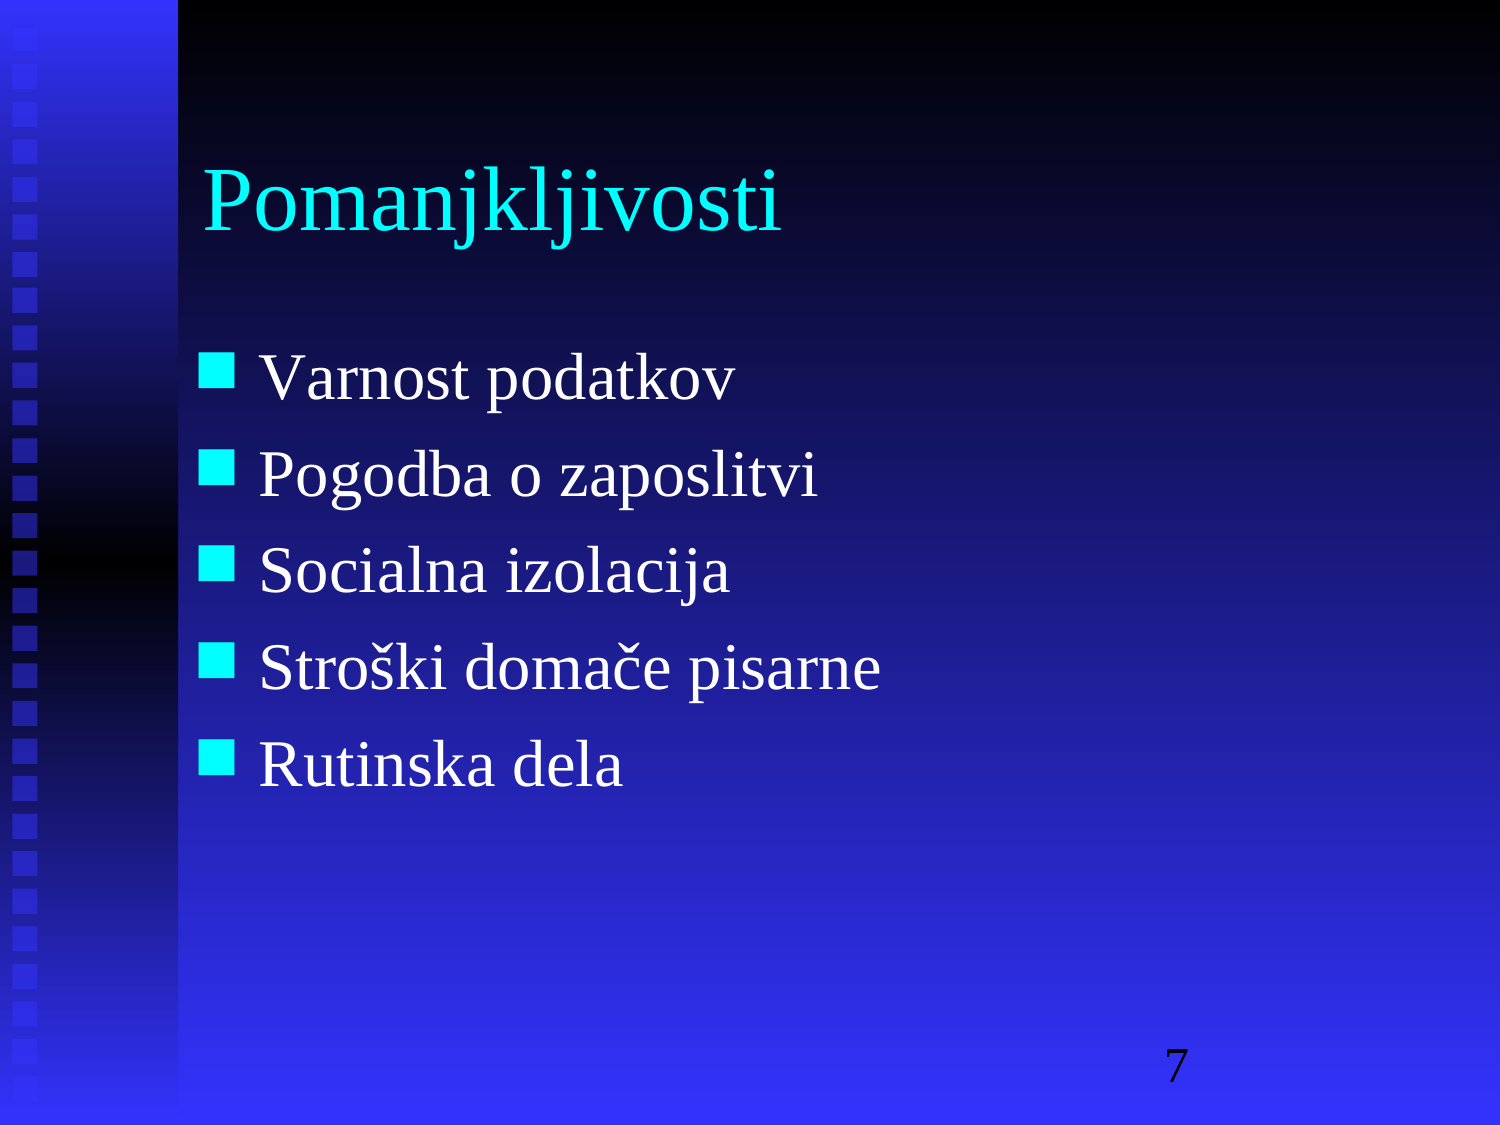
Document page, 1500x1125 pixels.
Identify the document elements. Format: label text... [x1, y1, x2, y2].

list Varnost podatkov Pogodba o zaposlitvi Socialna izolacija Stroški domače pisarne Rutinska dela [187, 324, 1463, 1001]
title Pomanjkljivosti [187, 99, 1463, 288]
